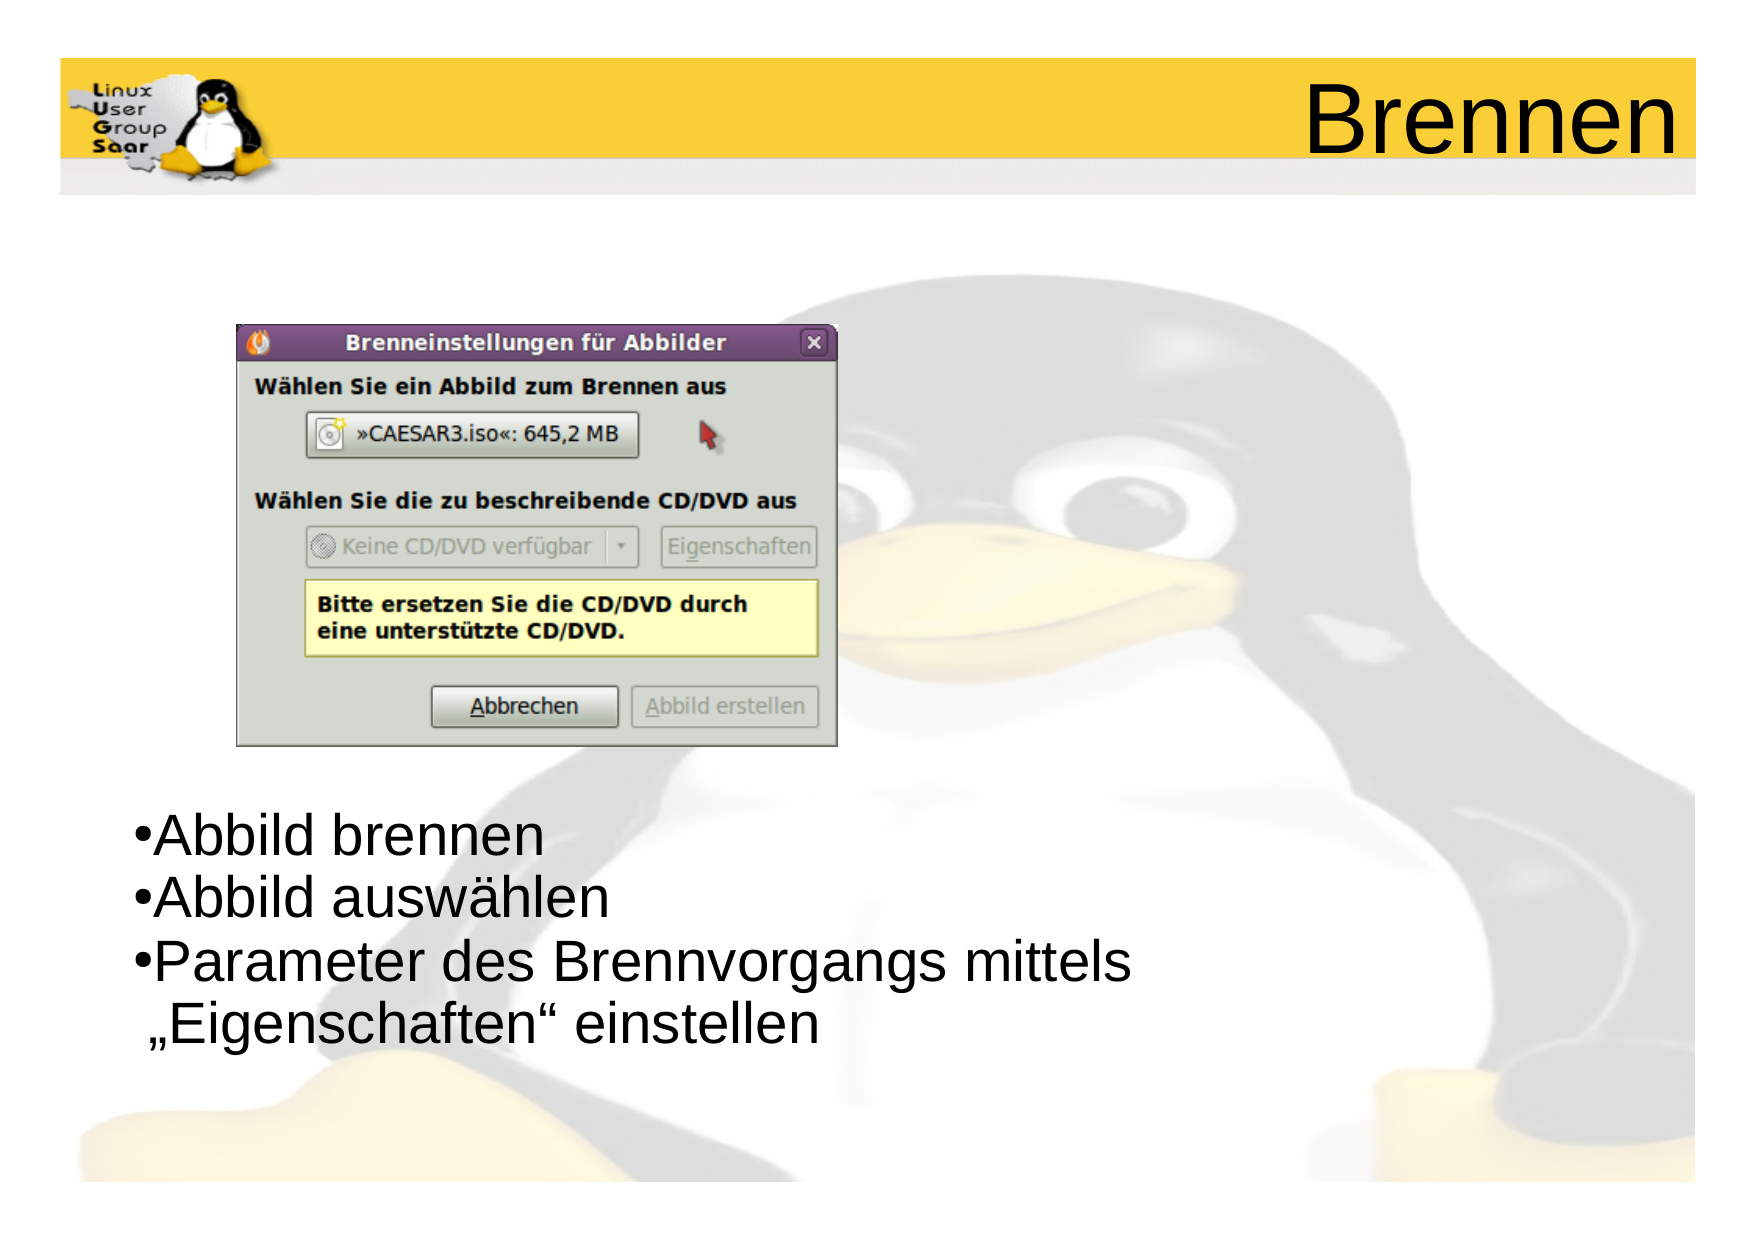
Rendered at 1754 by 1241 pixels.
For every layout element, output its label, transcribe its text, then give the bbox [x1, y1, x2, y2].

picture [59, 58, 1696, 195]
text_box Brennen [720, 59, 1695, 186]
text_box Abbild brennen Abbild auswählen Parameter des Brennvorgangs mittels „Eigenschaften“ einstellen [118, 797, 1418, 1067]
picture [59, 251, 1695, 1182]
